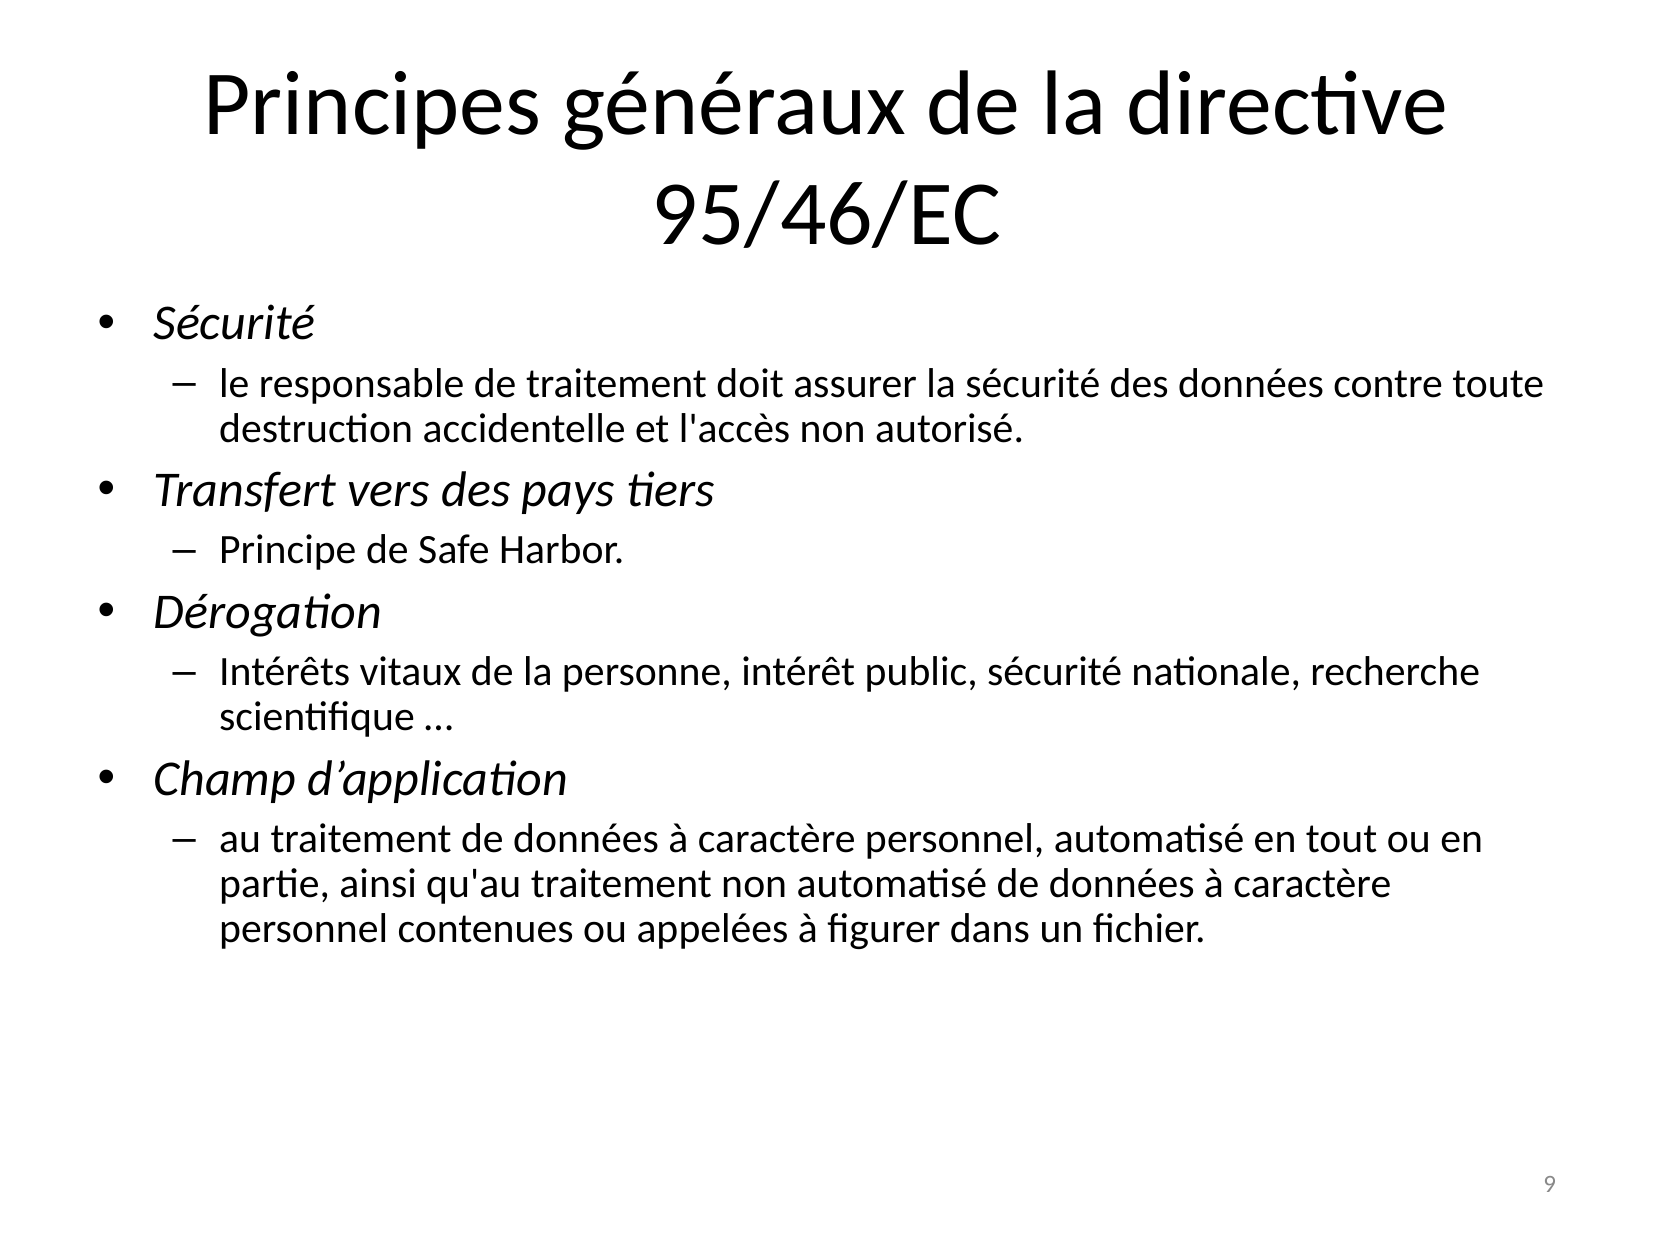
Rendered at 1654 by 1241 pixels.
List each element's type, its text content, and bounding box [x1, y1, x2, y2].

text_box Principes généraux de la directive 95/46/EC [82, 49, 1571, 257]
text_box <number> [1184, 1149, 1571, 1216]
text_box Sécurité le responsable de traitement doit assurer la sécurité des données contre toute destruction accidentelle et l'accès non autorisé. Transfert vers des pays tiers Principe de Safe Harbor. Dérogation Intérêts vitaux de la personne, intérêt public, sécurité nationale, recherche scientifique … Champ d’application au traitement de données à caractère personnel, automatisé en tout ou en partie, ainsi qu'au traitement non automatisé de données à caractère personnel contenues ou appelées à figurer dans un fichier. [82, 289, 1571, 1108]
